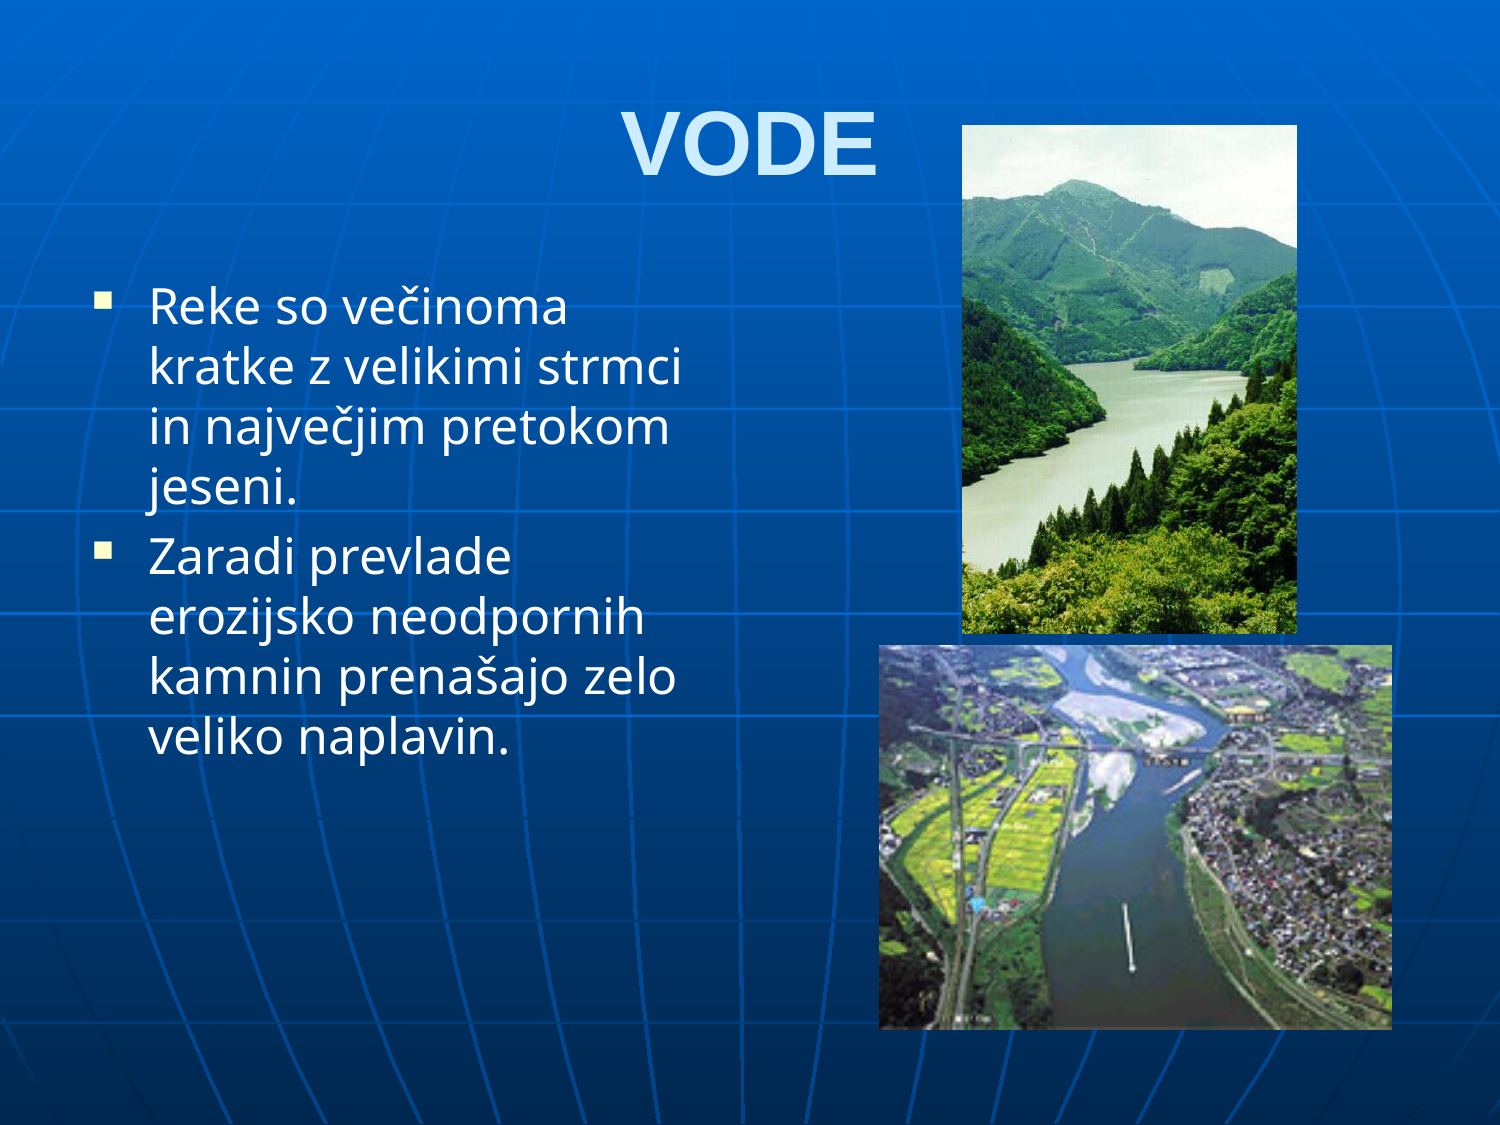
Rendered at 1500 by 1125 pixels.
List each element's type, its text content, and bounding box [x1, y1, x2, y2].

title VODE [75, 45, 1425, 233]
picture [962, 125, 1297, 634]
list Reke so večinoma kratke z velikimi strmci in največjim pretokom jeseni. Zaradi prevlade erozijsko neodpornih kamnin prenašajo zelo veliko naplavin. [76, 267, 740, 1011]
picture [879, 645, 1392, 1030]
